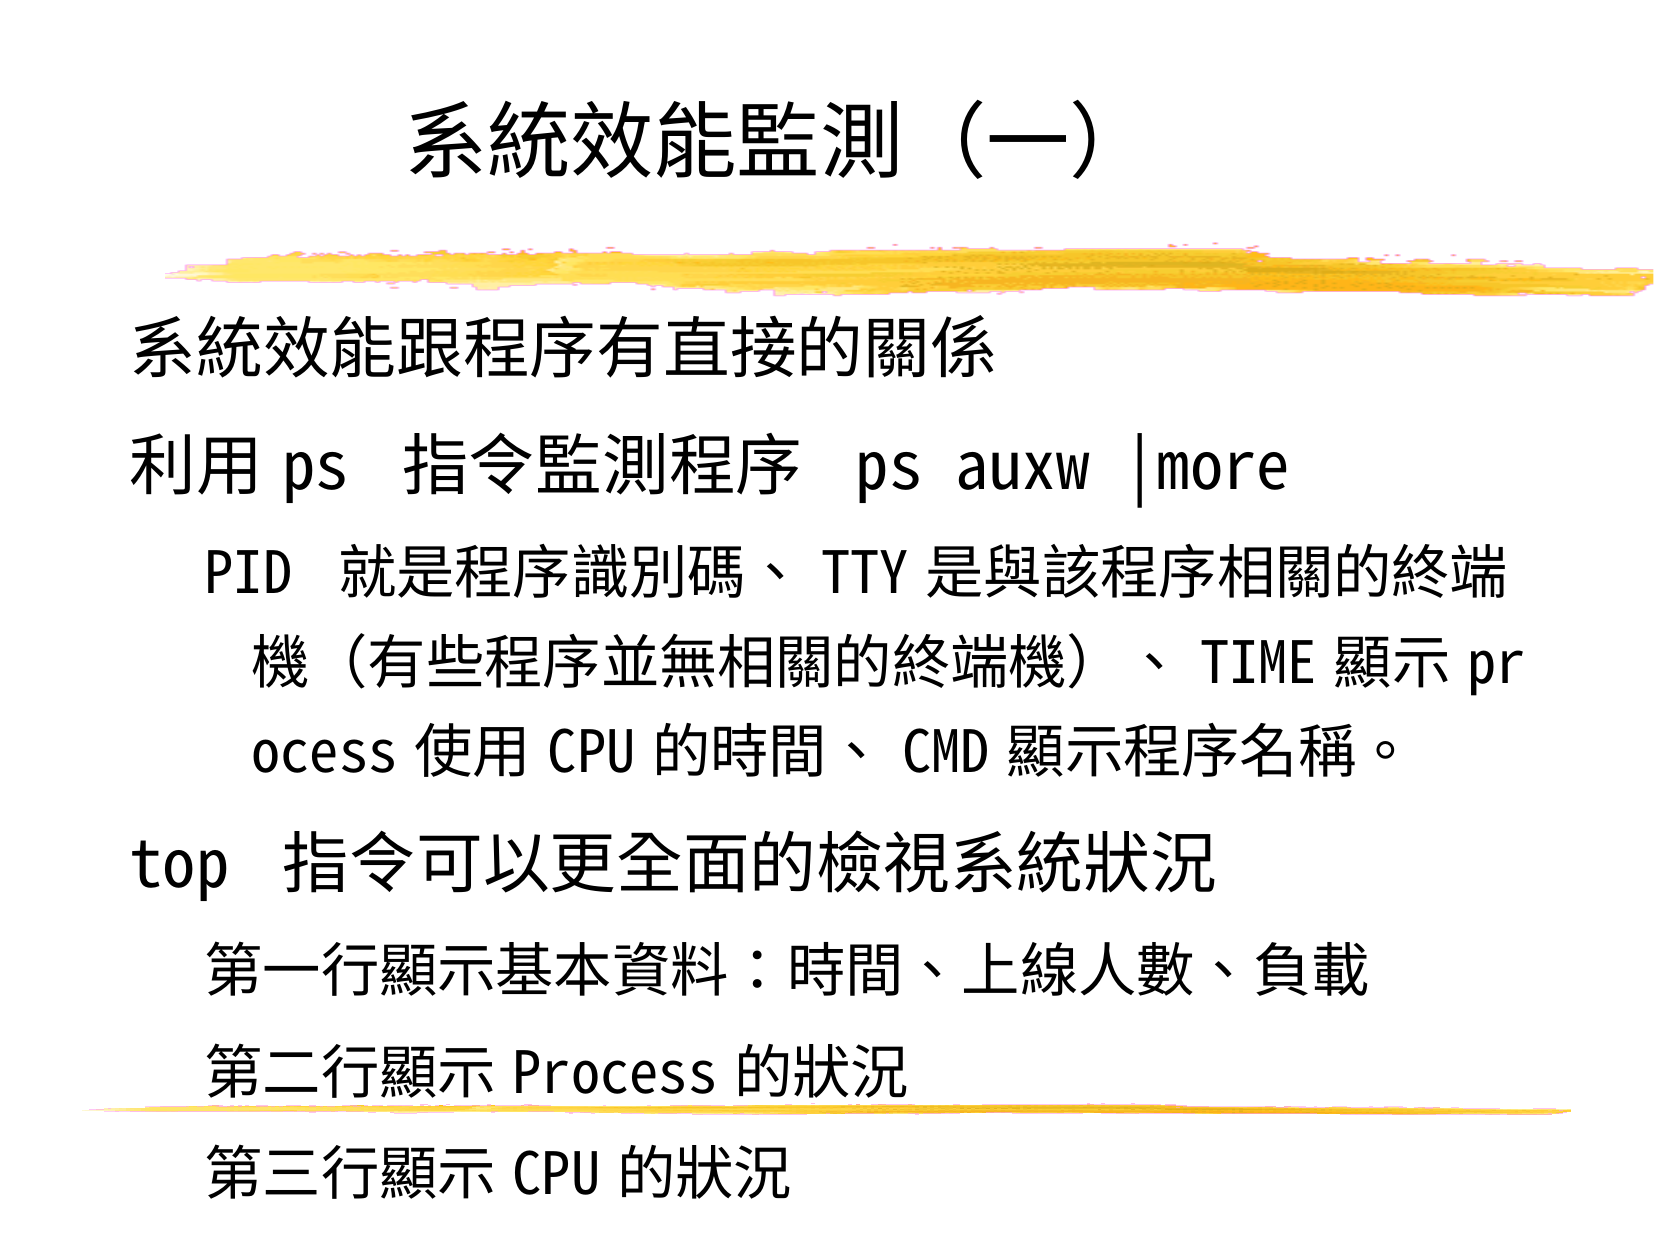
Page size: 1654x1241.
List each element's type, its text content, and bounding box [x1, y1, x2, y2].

picture [82, 1102, 129, 1117]
picture [165, 237, 1654, 308]
picture [1536, 1102, 1571, 1117]
title 系統效能監測（一） [76, 28, 1482, 236]
list 系統效能跟程序有直接的關係 利用ps 指令監測程序 ps auxw |more PID 就是程序識別碼、TTY是與該程序相關的終端機（有些程序並無相關的終端機）、TIME顯示process使用CPU的時間、CMD顯示程序名稱。 top 指令可以更全面的檢視系統狀況 第一行顯示基本資料：時間、上線人數、負載 第二行顯示Process的狀況 第三行顯示CPU的狀況 第四行顯示主記憶體的狀況 第五行顯示swap的使用狀況 接下來顯示負載最重的一些process [129, 289, 1536, 1173]
